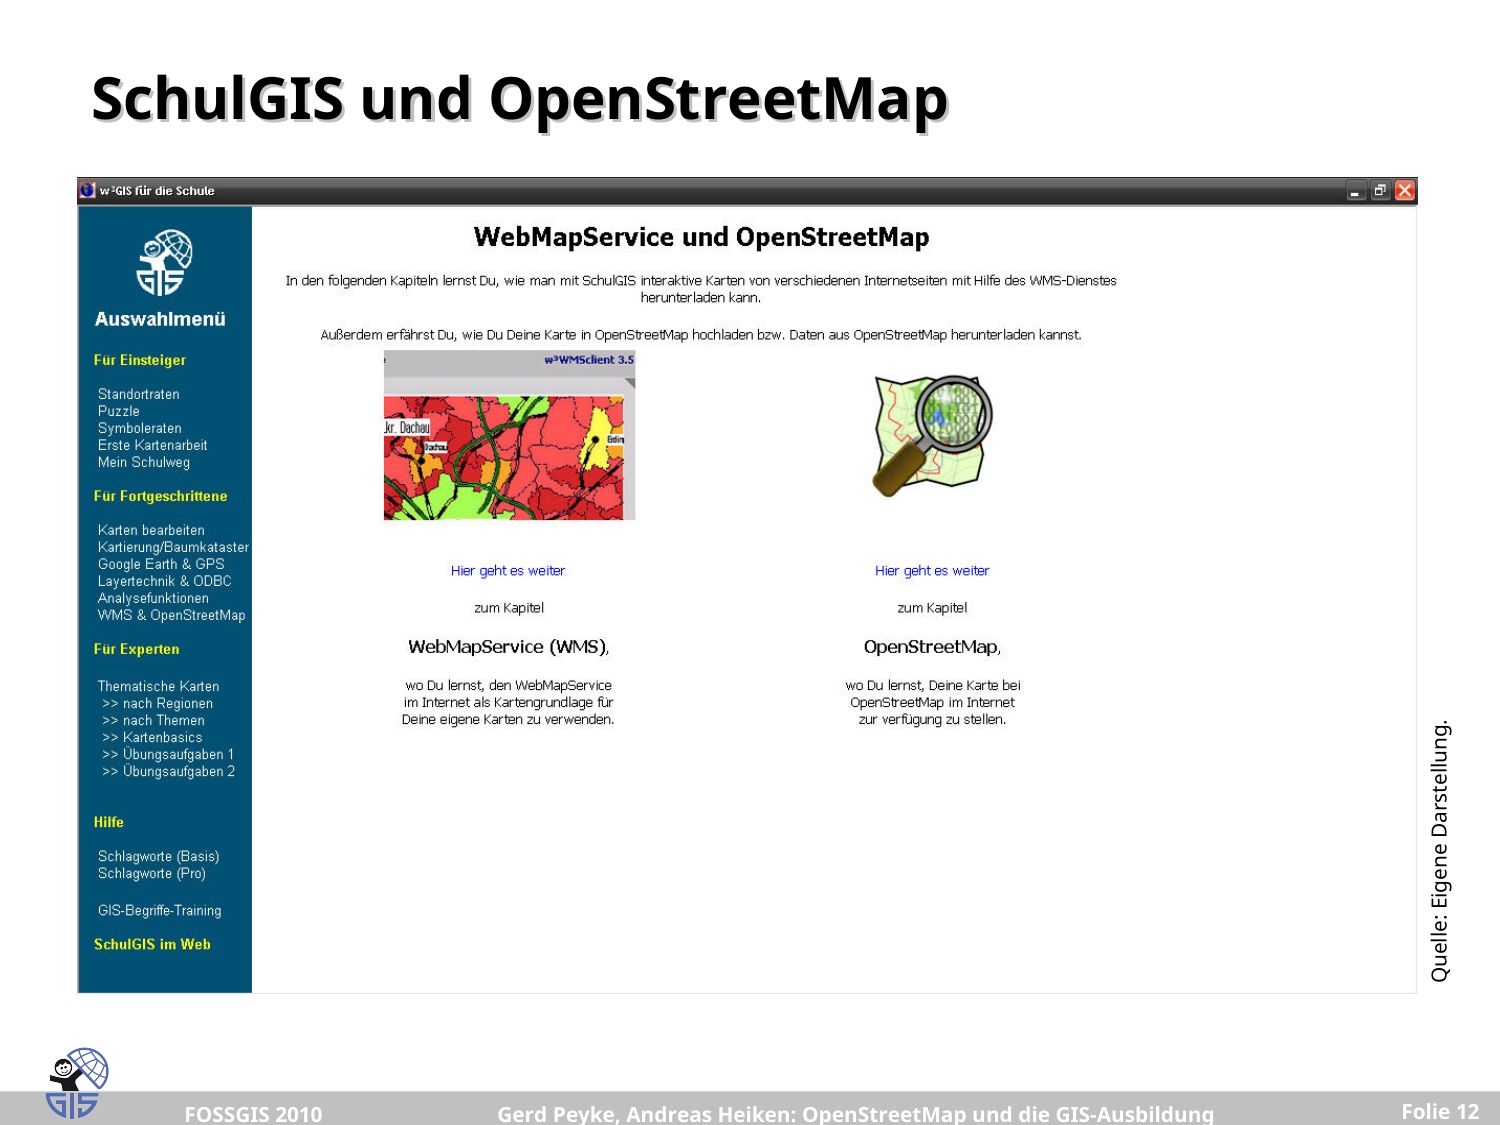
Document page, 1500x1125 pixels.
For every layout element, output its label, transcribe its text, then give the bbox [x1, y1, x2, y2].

picture [77, 177, 1418, 995]
picture [44, 1047, 110, 1120]
text_box Quelle: Eigene Darstellung. [1418, 685, 1459, 999]
title SchulGIS und OpenStreetMap [76, 45, 1331, 149]
